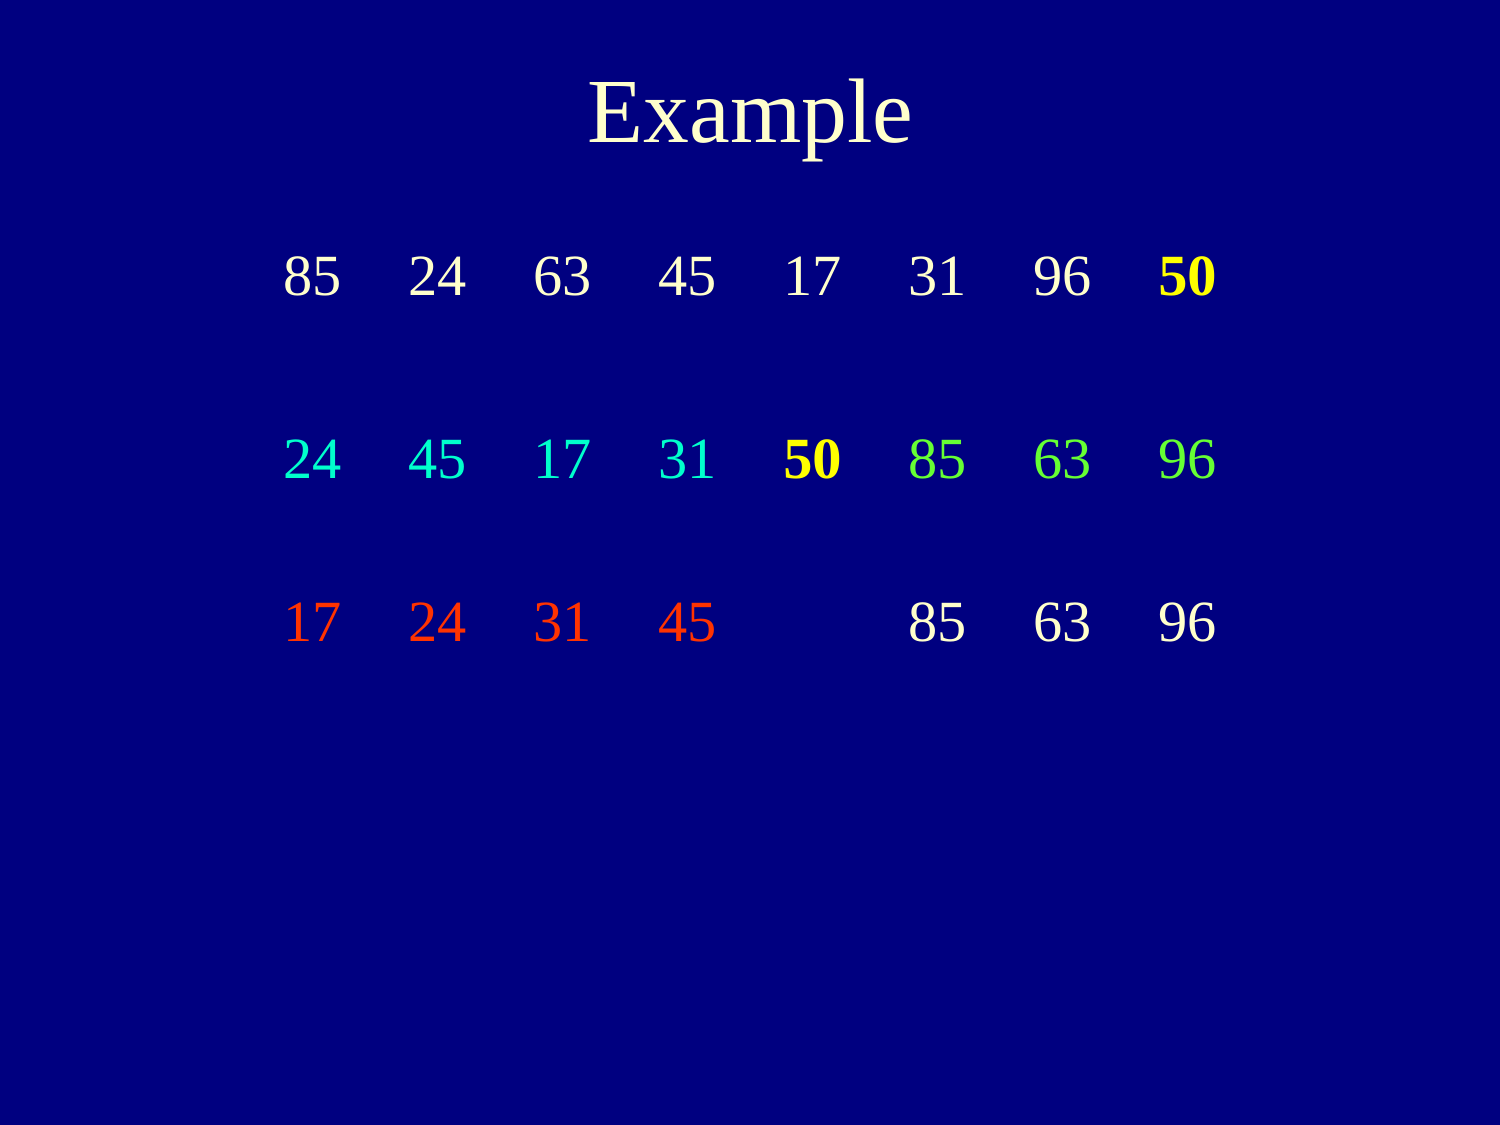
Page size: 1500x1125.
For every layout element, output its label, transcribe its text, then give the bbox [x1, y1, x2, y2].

title Example [22, 43, 1480, 169]
table_header 24 [375, 575, 500, 675]
table_header 85 [875, 575, 1000, 675]
table_header 31 [875, 229, 1000, 325]
table_header 96 [1000, 229, 1125, 325]
table_header 17 [750, 229, 875, 325]
table_header 63 [1000, 575, 1125, 675]
table_header 50 [1125, 229, 1250, 325]
table_header 45 [375, 413, 500, 512]
table_header 96 [1125, 575, 1250, 675]
table_header 63 [1000, 413, 1125, 512]
table_header 17 [250, 575, 375, 675]
table_header 96 [1125, 413, 1250, 512]
table_header 31 [500, 575, 625, 675]
table_header 31 [625, 413, 750, 512]
table_header 24 [250, 413, 375, 512]
table_header 50 [750, 413, 875, 512]
table_header 24 [375, 229, 500, 325]
table_header 45 [625, 575, 750, 675]
table_header 85 [875, 413, 1000, 512]
table_header 17 [500, 413, 625, 512]
table_header 45 [625, 229, 750, 325]
table_header 85 [250, 229, 375, 325]
table_header 63 [500, 229, 625, 325]
